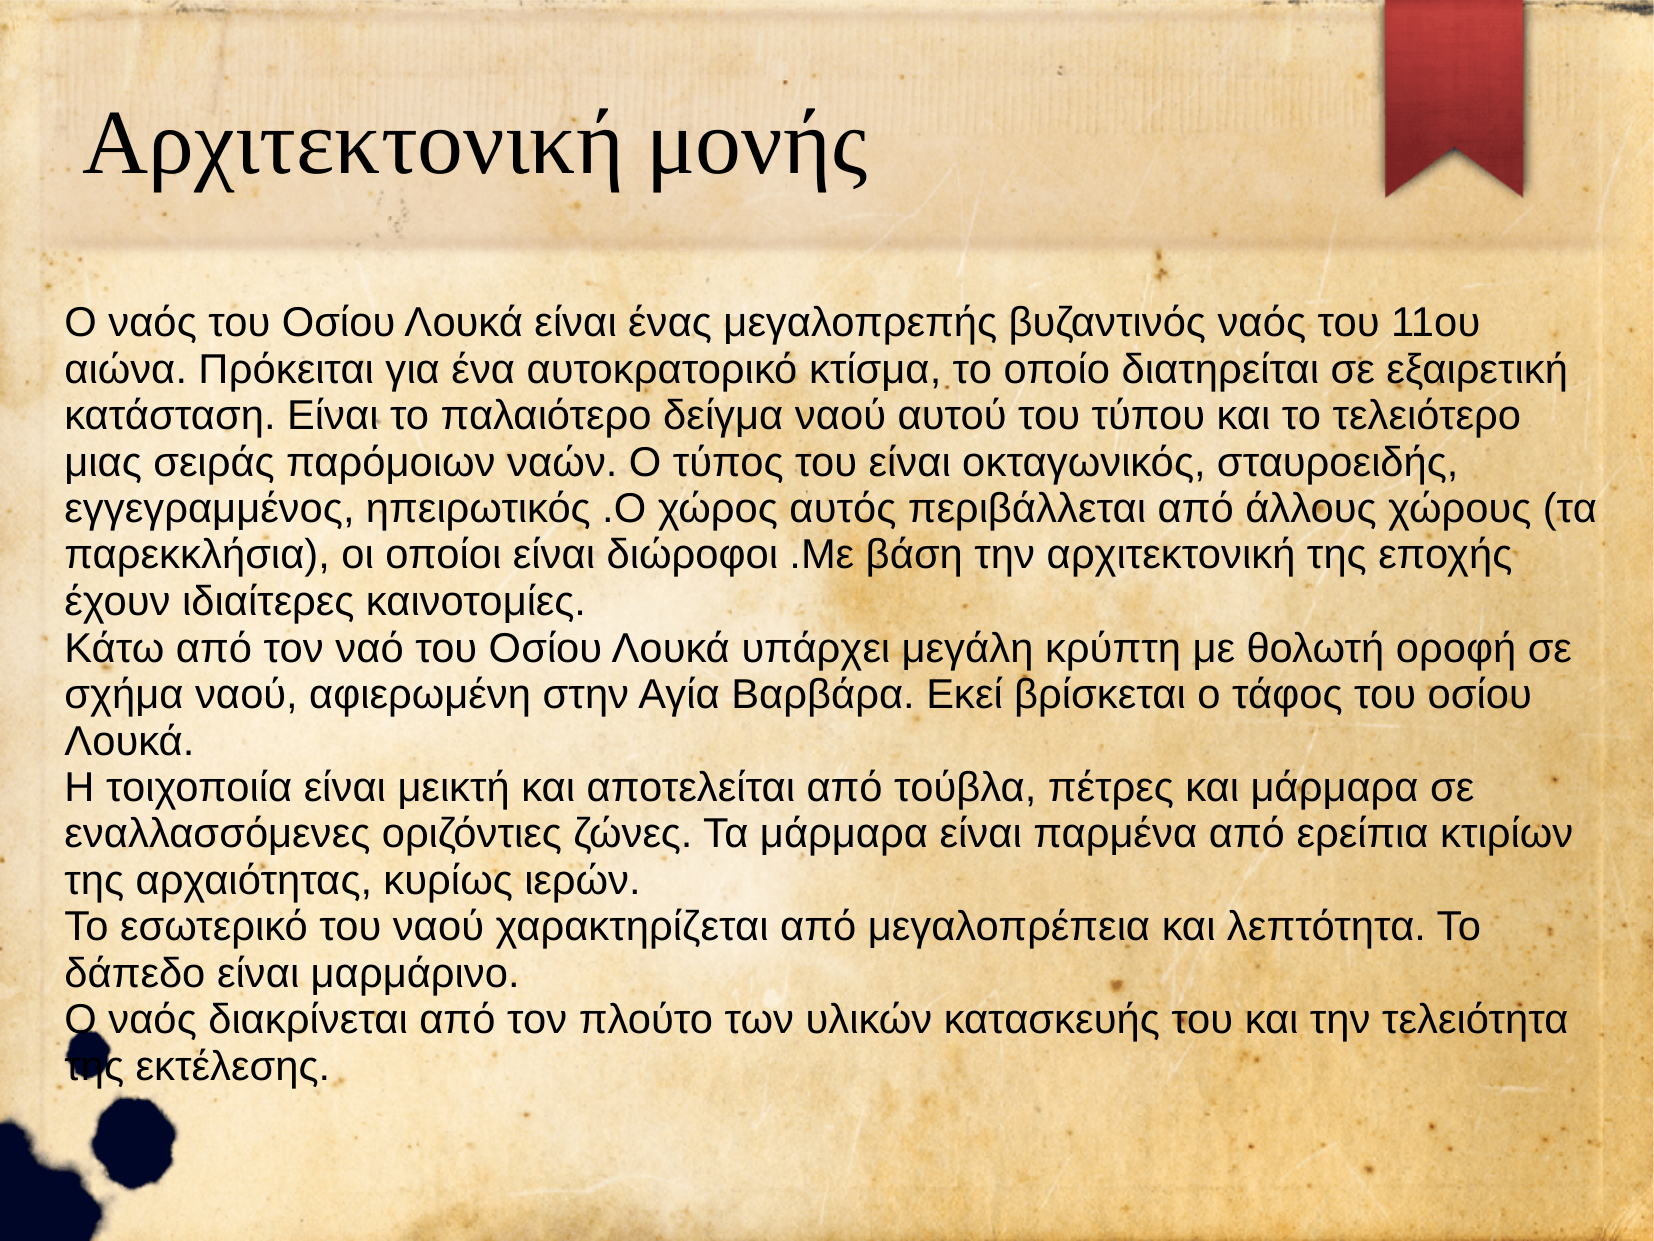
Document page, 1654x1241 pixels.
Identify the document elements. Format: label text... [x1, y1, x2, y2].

text_box Ο ναός του Οσίου Λουκά είναι ένας μεγαλοπρεπής βυζαντινός ναός του 11ου αιώνα. Πρόκειται για ένα αυτοκρατορικό κτίσμα, το οποίο διατηρείται σε εξαιρετική κατάσταση. Είναι το παλαιότερο δείγμα ναού αυτού του τύπου και το τελειότερο μιας σειράς παρόμοιων ναών. Ο τύπος του είναι οκταγωνικός, σταυροειδής, εγγεγραμμένος, ηπειρωτικός .Ο χώρος αυτός περιβάλλεται από άλλους χώρους (τα παρεκκλήσια), οι οποίοι είναι διώροφοι .Με βάση την αρχιτεκτονική της εποχής έχουν ιδιαίτερες καινοτομίες. Κάτω από τον ναό του Οσίου Λουκά υπάρχει μεγάλη κρύπτη με θολωτή οροφή σε σχήμα ναού, αφιερωμένη στην Αγία Βαρβάρα. Εκεί βρίσκεται ο τάφος του οσίου Λουκά. Η τοιχοποιία είναι μεικτή και αποτελείται από τούβλα, πέτρες και μάρμαρα σε εναλλασσόμενες οριζόντιες ζώνες. Τα μάρμαρα είναι παρμένα από ερείπια κτιρίων της αρχαιότητας, κυρίως ιερών. Το εσωτερικό του ναού χαρακτηρίζεται από μεγαλοπρέπεια και λεπτότητα. Το δάπεδο είναι μαρμάρινο. Ο ναός διακρίνεται από τον πλούτο των υλικών κατασκευής του και την τελειότητα της εκτέλεσης. [49, 207, 1614, 1241]
picture [0, 0, 1654, 1241]
title Αρχιτεκτονική μονής [82, 49, 1347, 207]
